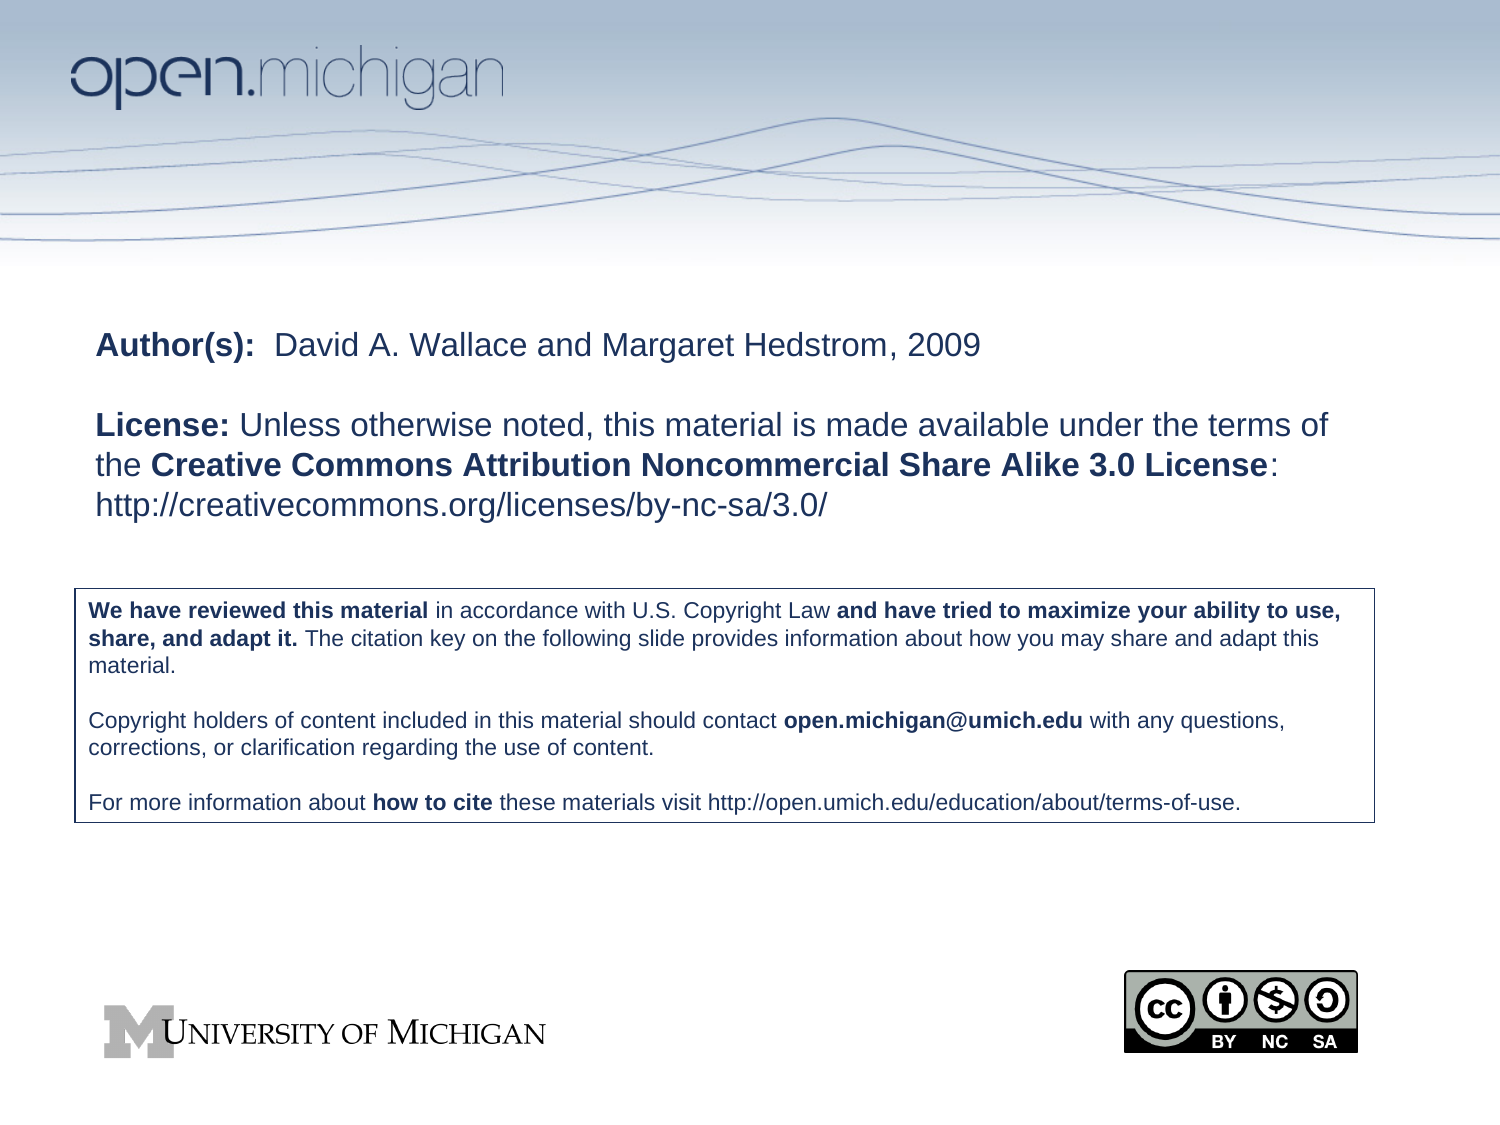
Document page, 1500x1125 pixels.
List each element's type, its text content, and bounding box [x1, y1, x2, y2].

picture [0, 0, 1500, 266]
text_box Author(s): David A. Wallace and Margaret Hedstrom, 2009 License: Unless otherwise noted, this material is made available under the terms of the Creative Commons Attribution Noncommercial Share Alike 3.0 License: http://creativecommons.org/licenses/by-nc-sa/3.0/ [81, 316, 1363, 531]
picture [1124, 970, 1358, 1053]
text_box We have reviewed this material in accordance with U.S. Copyright Law and have tried to maximize your ability to use, share, and adapt it. The citation key on the following slide provides information about how you may share and adapt this material. Copyright holders of content included in this material should contact open.michigan@umich.edu with any questions, corrections, or clarification regarding the use of content. For more information about how to cite these materials visit http://open.umich.edu/education/about/terms-of-use. [74, 588, 1375, 823]
picture [103, 1004, 546, 1059]
